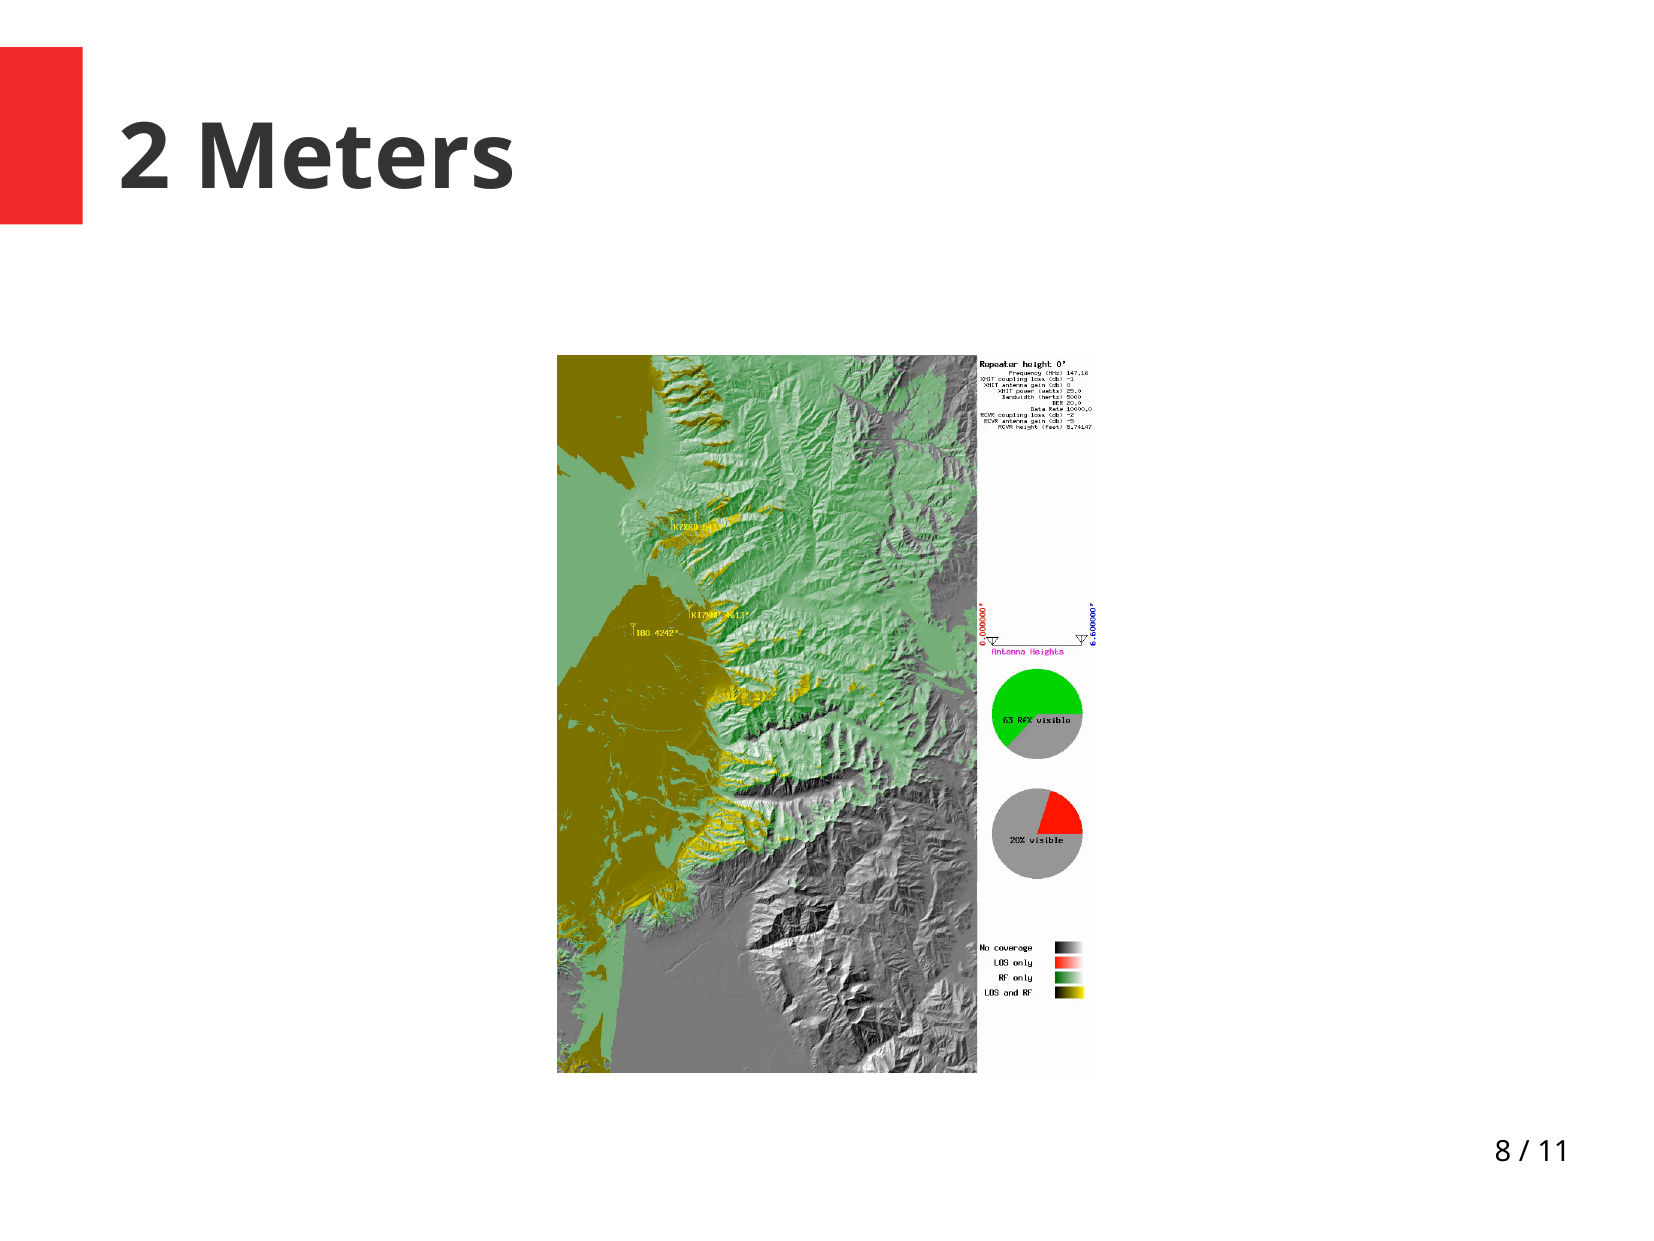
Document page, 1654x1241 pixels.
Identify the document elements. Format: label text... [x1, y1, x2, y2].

text_box [557, 354, 1097, 1074]
title 2 Meters [118, 49, 1571, 257]
